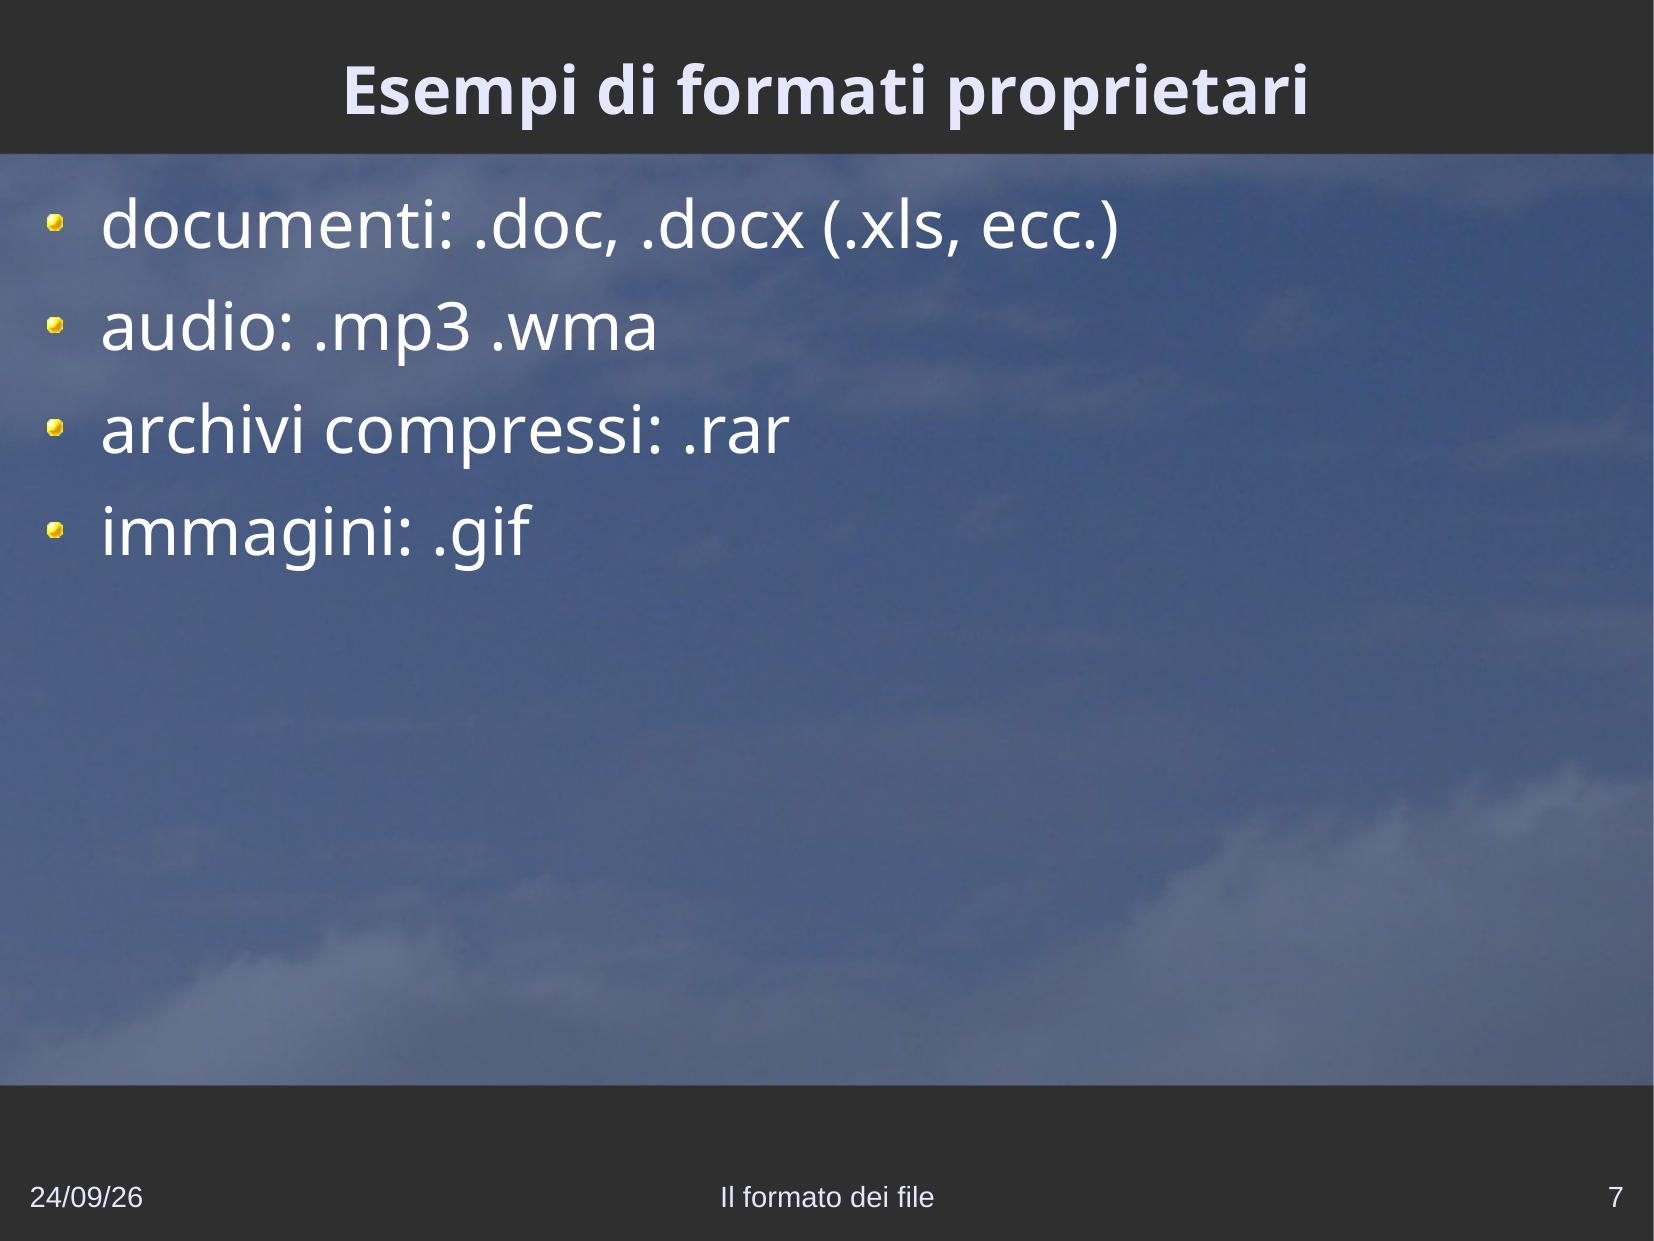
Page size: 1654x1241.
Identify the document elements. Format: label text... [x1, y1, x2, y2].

picture [0, 0, 1654, 1241]
title Esempi di formati proprietari [29, 36, 1625, 141]
list documenti: .doc, .docx (.xls, ecc.) audio: .mp3 .wma archivi compressi: .rar immagini: .gif [29, 177, 1625, 1049]
